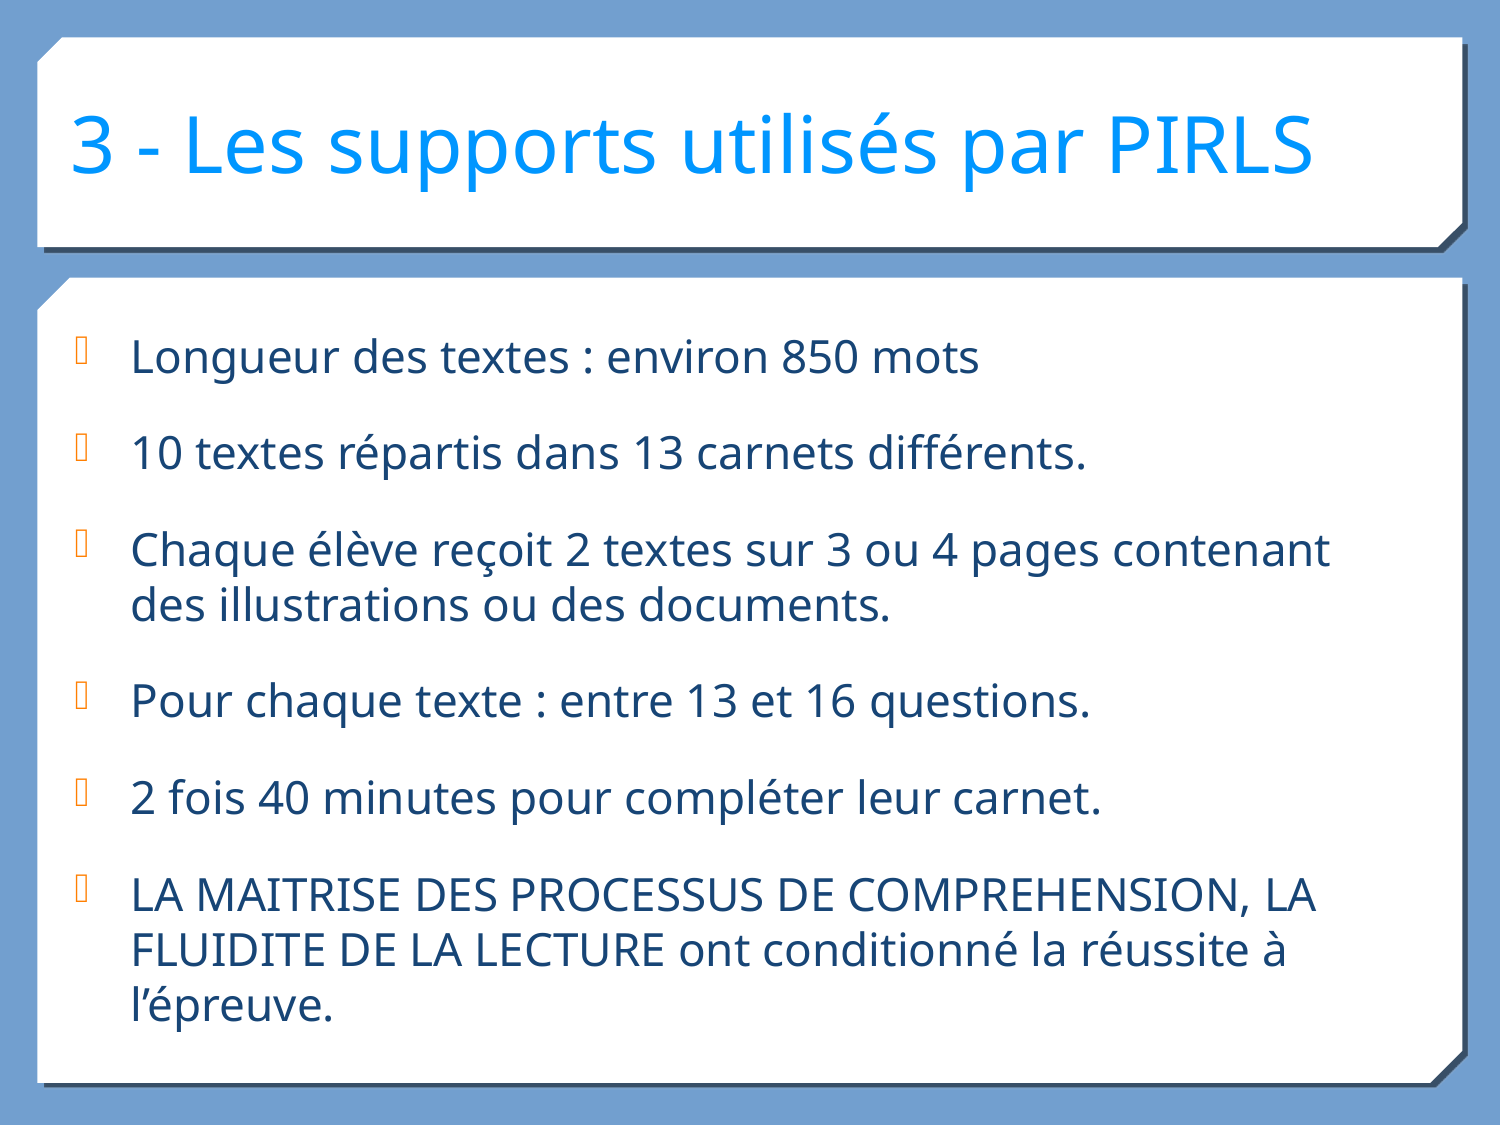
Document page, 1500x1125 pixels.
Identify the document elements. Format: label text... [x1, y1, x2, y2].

list Longueur des textes : environ 850 mots 10 textes répartis dans 13 carnets différents. Chaque élève reçoit 2 textes sur 3 ou 4 pages contenant des illustrations ou des documents. Pour chaque texte : entre 13 et 16 questions. 2 fois 40 minutes pour compléter leur carnet. LA MAITRISE DES PROCESSUS DE COMPREHENSION, LA FLUIDITE DE LA LECTURE ont conditionné la réussite à l’épreuve. [59, 319, 1426, 1063]
text_box 3 - Les supports utilisés par PIRLS [70, 50, 1394, 236]
